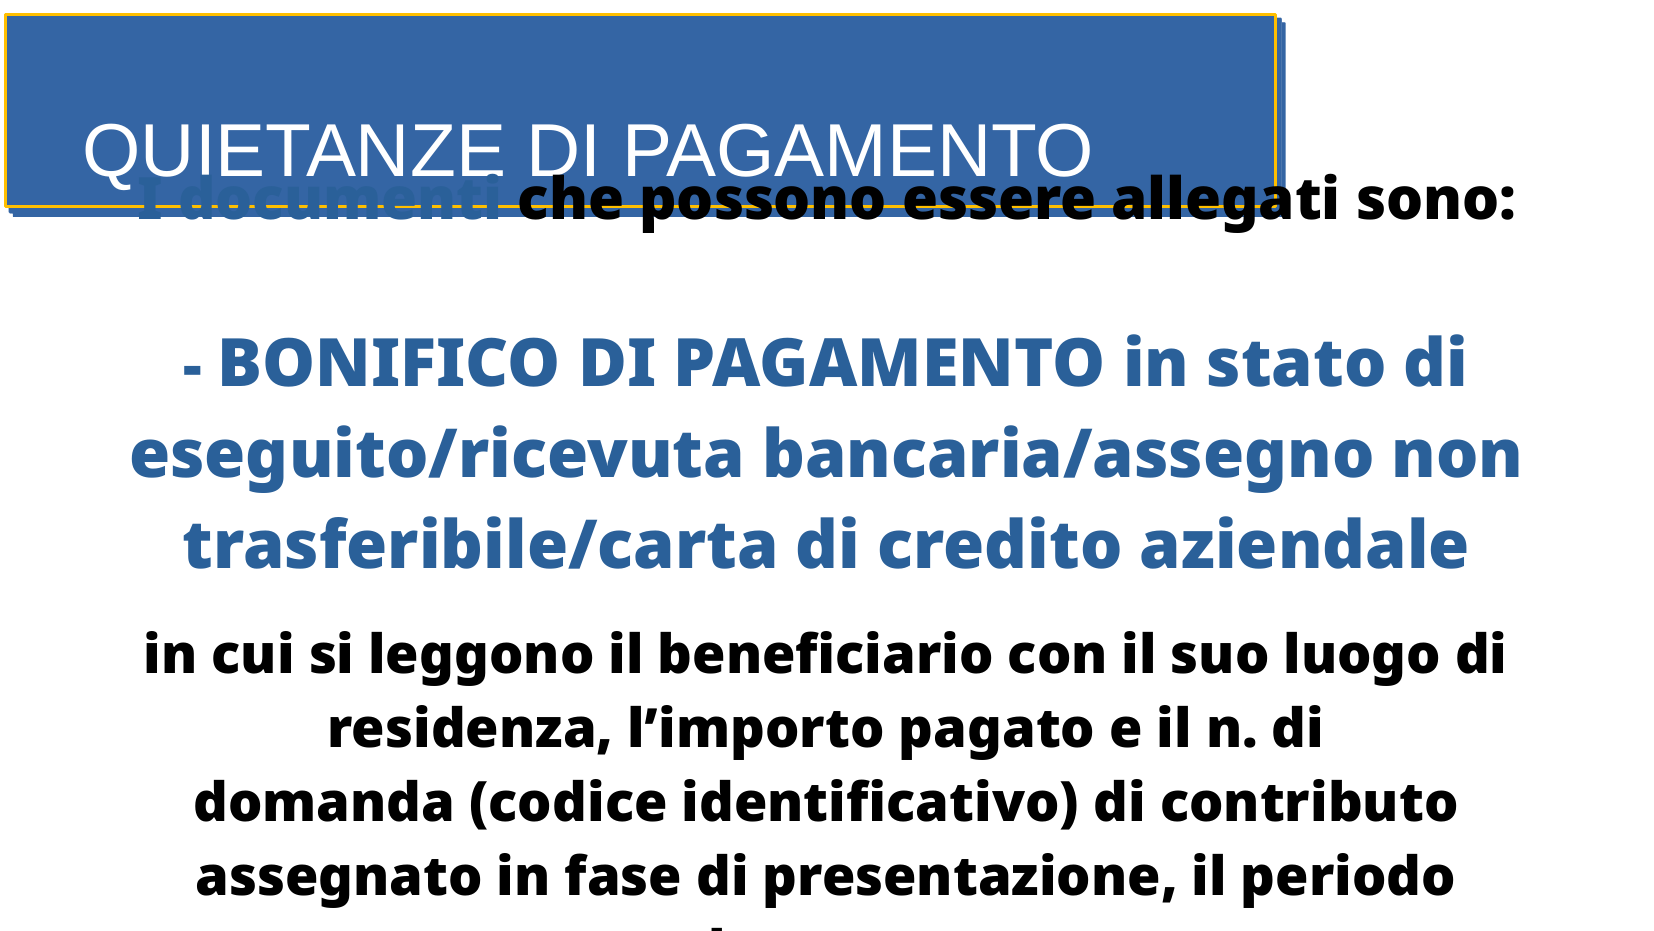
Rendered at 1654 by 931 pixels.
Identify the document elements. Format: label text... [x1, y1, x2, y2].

subtitle I documenti che possono essere allegati sono: - BONIFICO DI PAGAMENTO in stato di eseguito/ricevuta bancaria/assegno non trasferibile/carta di credito aziendale in cui si leggono il beneficiario con il suo luogo di residenza, l’importo pagato e il n. di domanda (codice identificativo) di contributo assegnato in fase di presentazione, il periodo lavorato [88, 145, 1565, 918]
title QUIETANZE DI PAGAMENTO [82, 35, 1235, 266]
